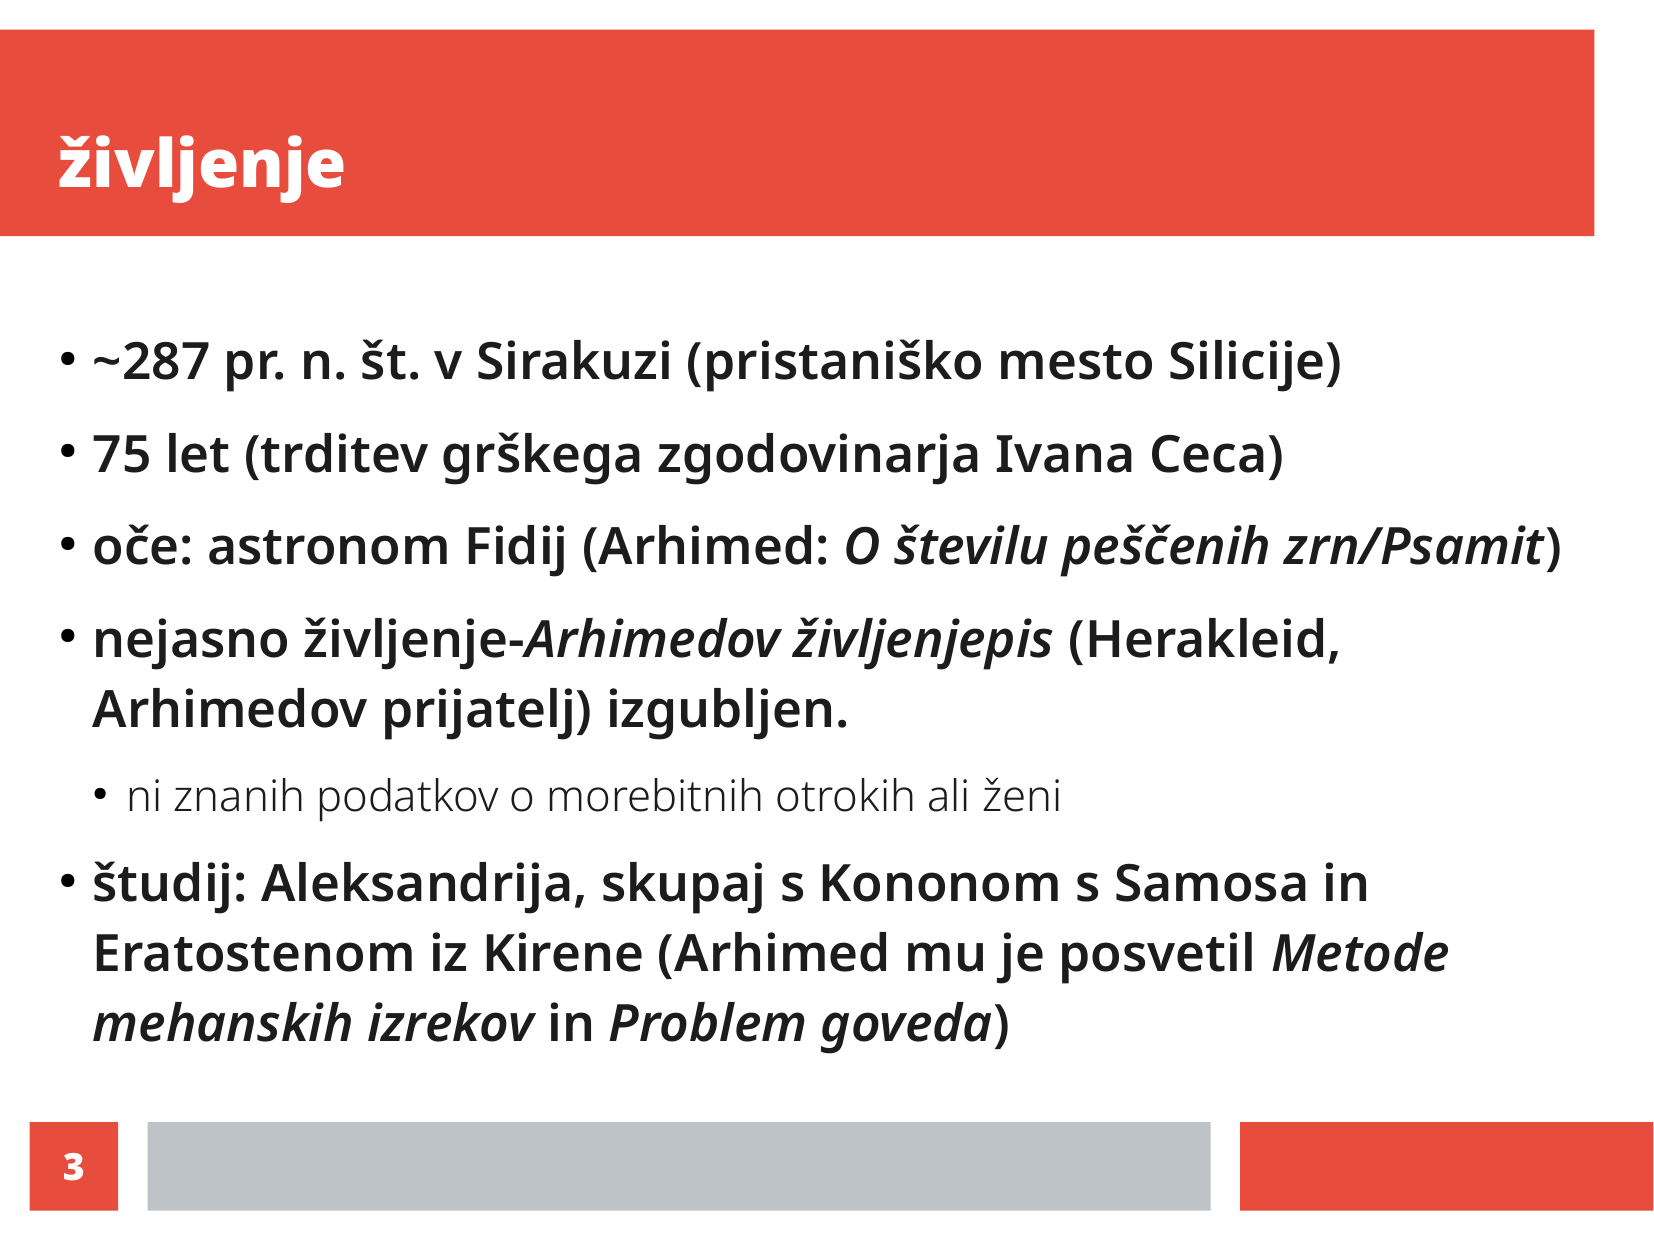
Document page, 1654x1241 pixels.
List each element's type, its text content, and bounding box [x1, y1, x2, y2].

title življenje [59, 59, 1595, 207]
list ~287 pr. n. št. v Sirakuzi (pristaniško mesto Silicije) 75 let (trditev grškega zgodovinarja Ivana Ceca) oče: astronom Fidij (Arhimed: O številu peščenih zrn/Psamit) nejasno življenje-Arhimedov življenjepis (Herakleid, Arhimedov prijatelj) izgubljen. ni znanih podatkov o morebitnih otrokih ali ženi študij: Aleksandrija, skupaj s Kononom s Samosa in Eratostenom iz Kirene (Arhimed mu je posvetil Metode mehanskih izrekov in Problem goveda) [59, 324, 1565, 1093]
